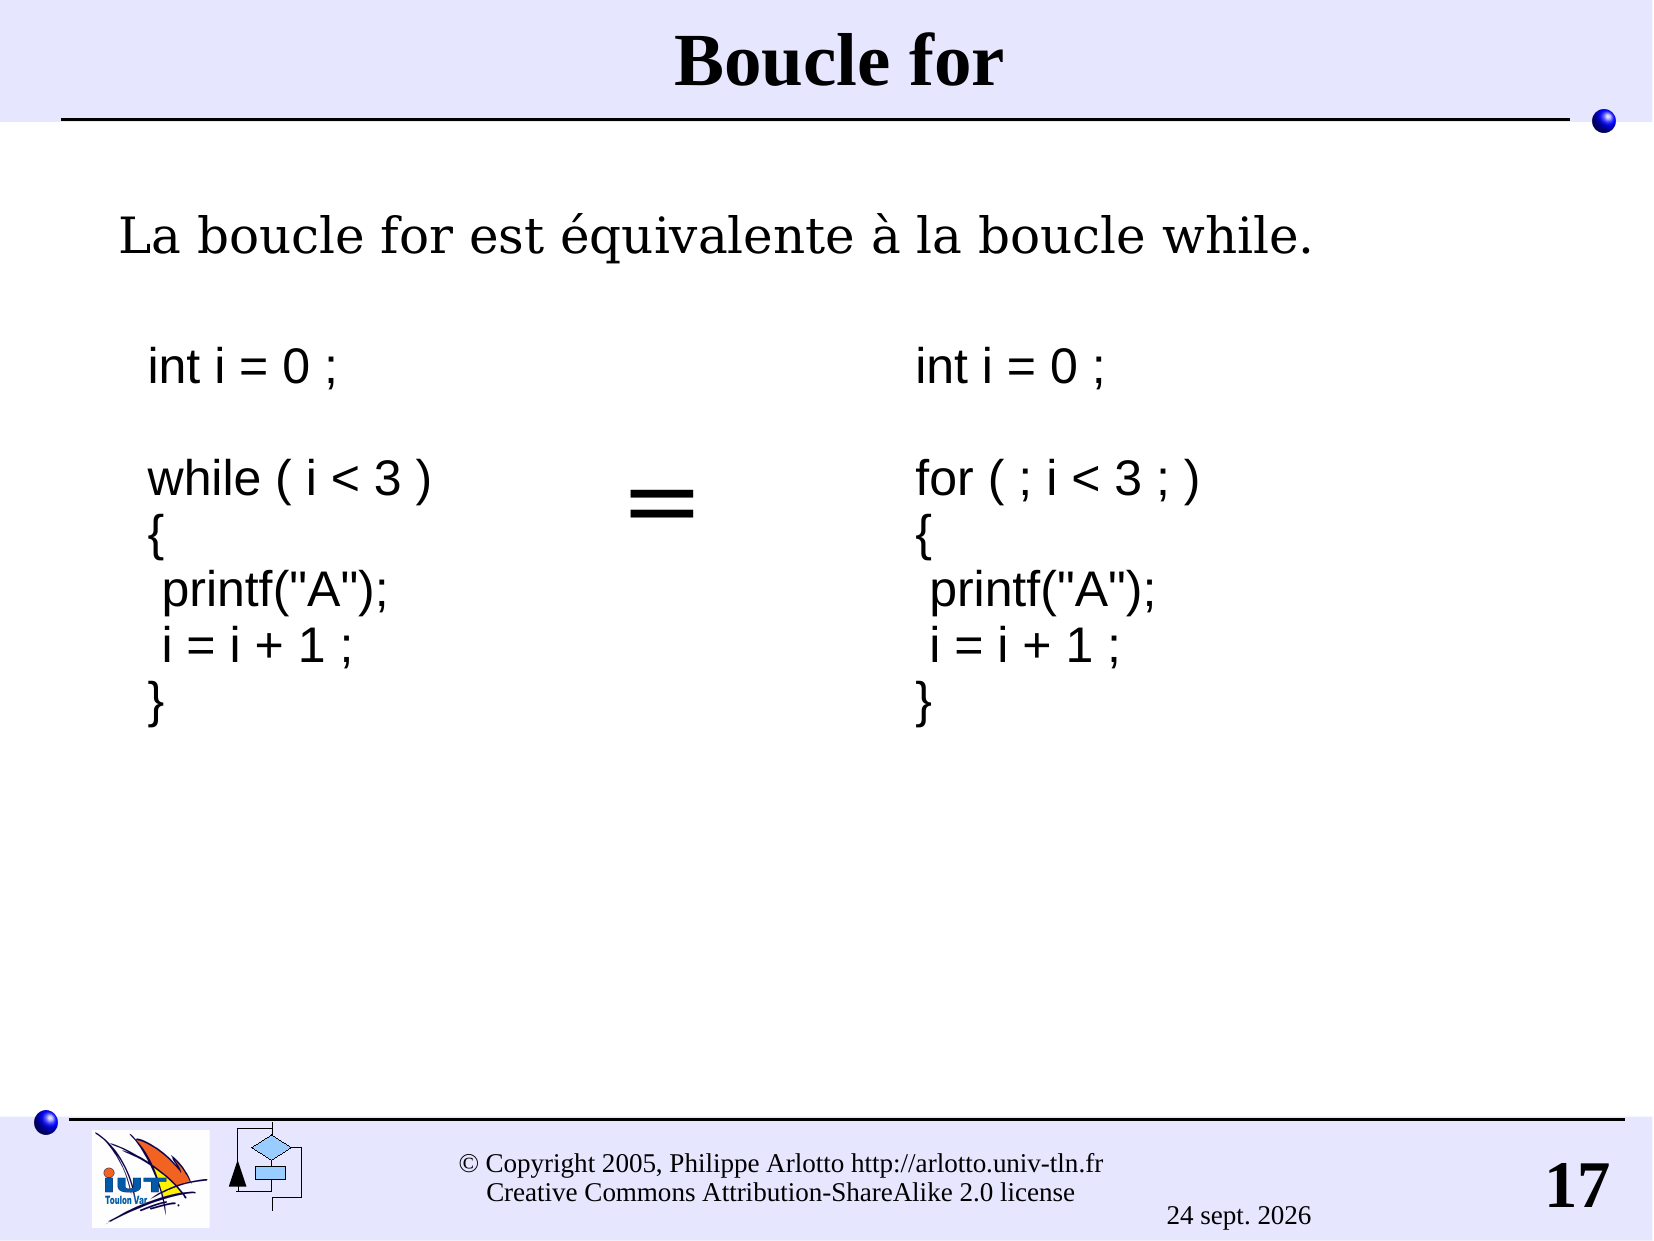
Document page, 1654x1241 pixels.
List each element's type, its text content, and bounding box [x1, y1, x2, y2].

text_box int i = 0 ; while ( i < 3 ) { printf("A"); i = i + 1 ; } [147, 338, 562, 768]
title Boucle for [95, 11, 1585, 110]
text_box La boucle for est équivalente à la boucle while. [118, 206, 1316, 265]
text_box = [620, 442, 704, 560]
text_box int i = 0 ; for ( ; i < 3 ; ) { printf("A"); i = i + 1 ; } [915, 338, 1329, 768]
